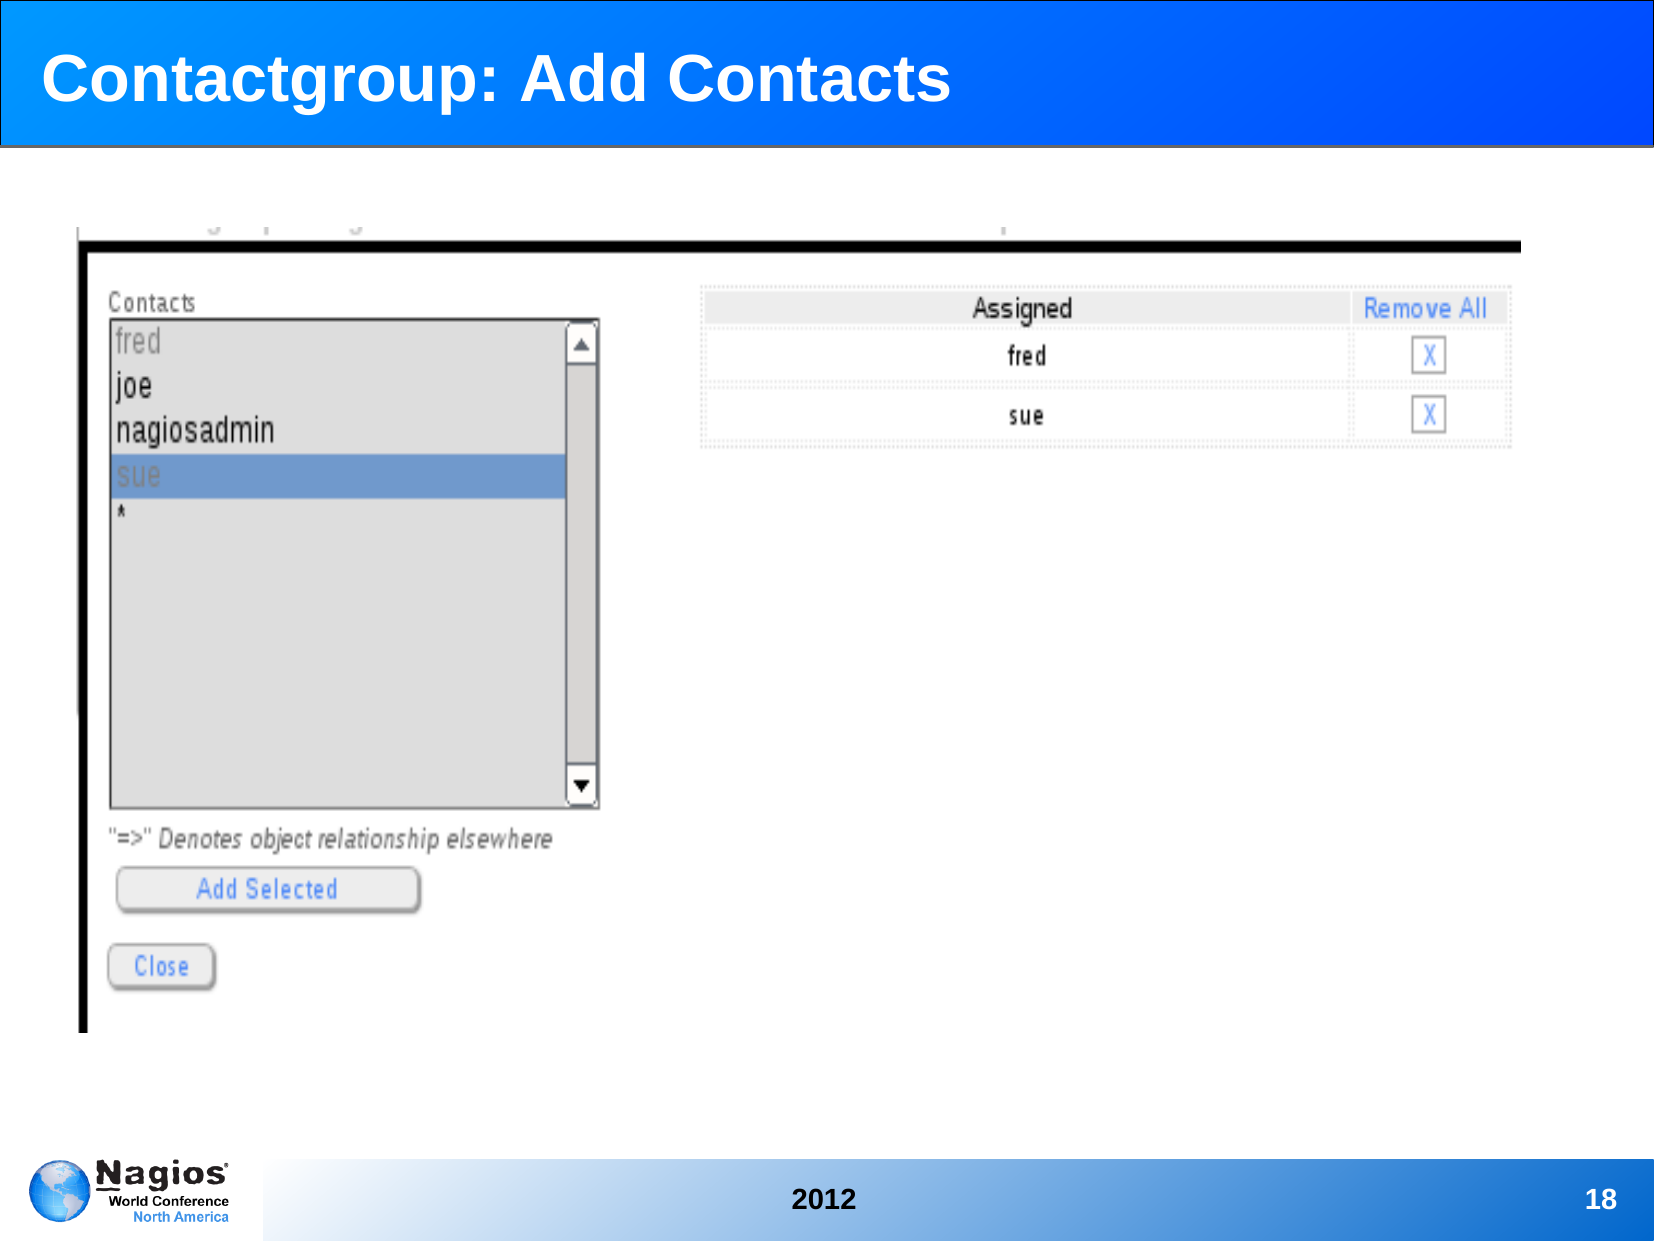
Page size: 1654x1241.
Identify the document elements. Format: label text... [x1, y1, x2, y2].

title Contactgroup: Add Contacts [41, 36, 1248, 120]
picture [29, 1159, 229, 1235]
picture [75, 227, 1521, 1033]
